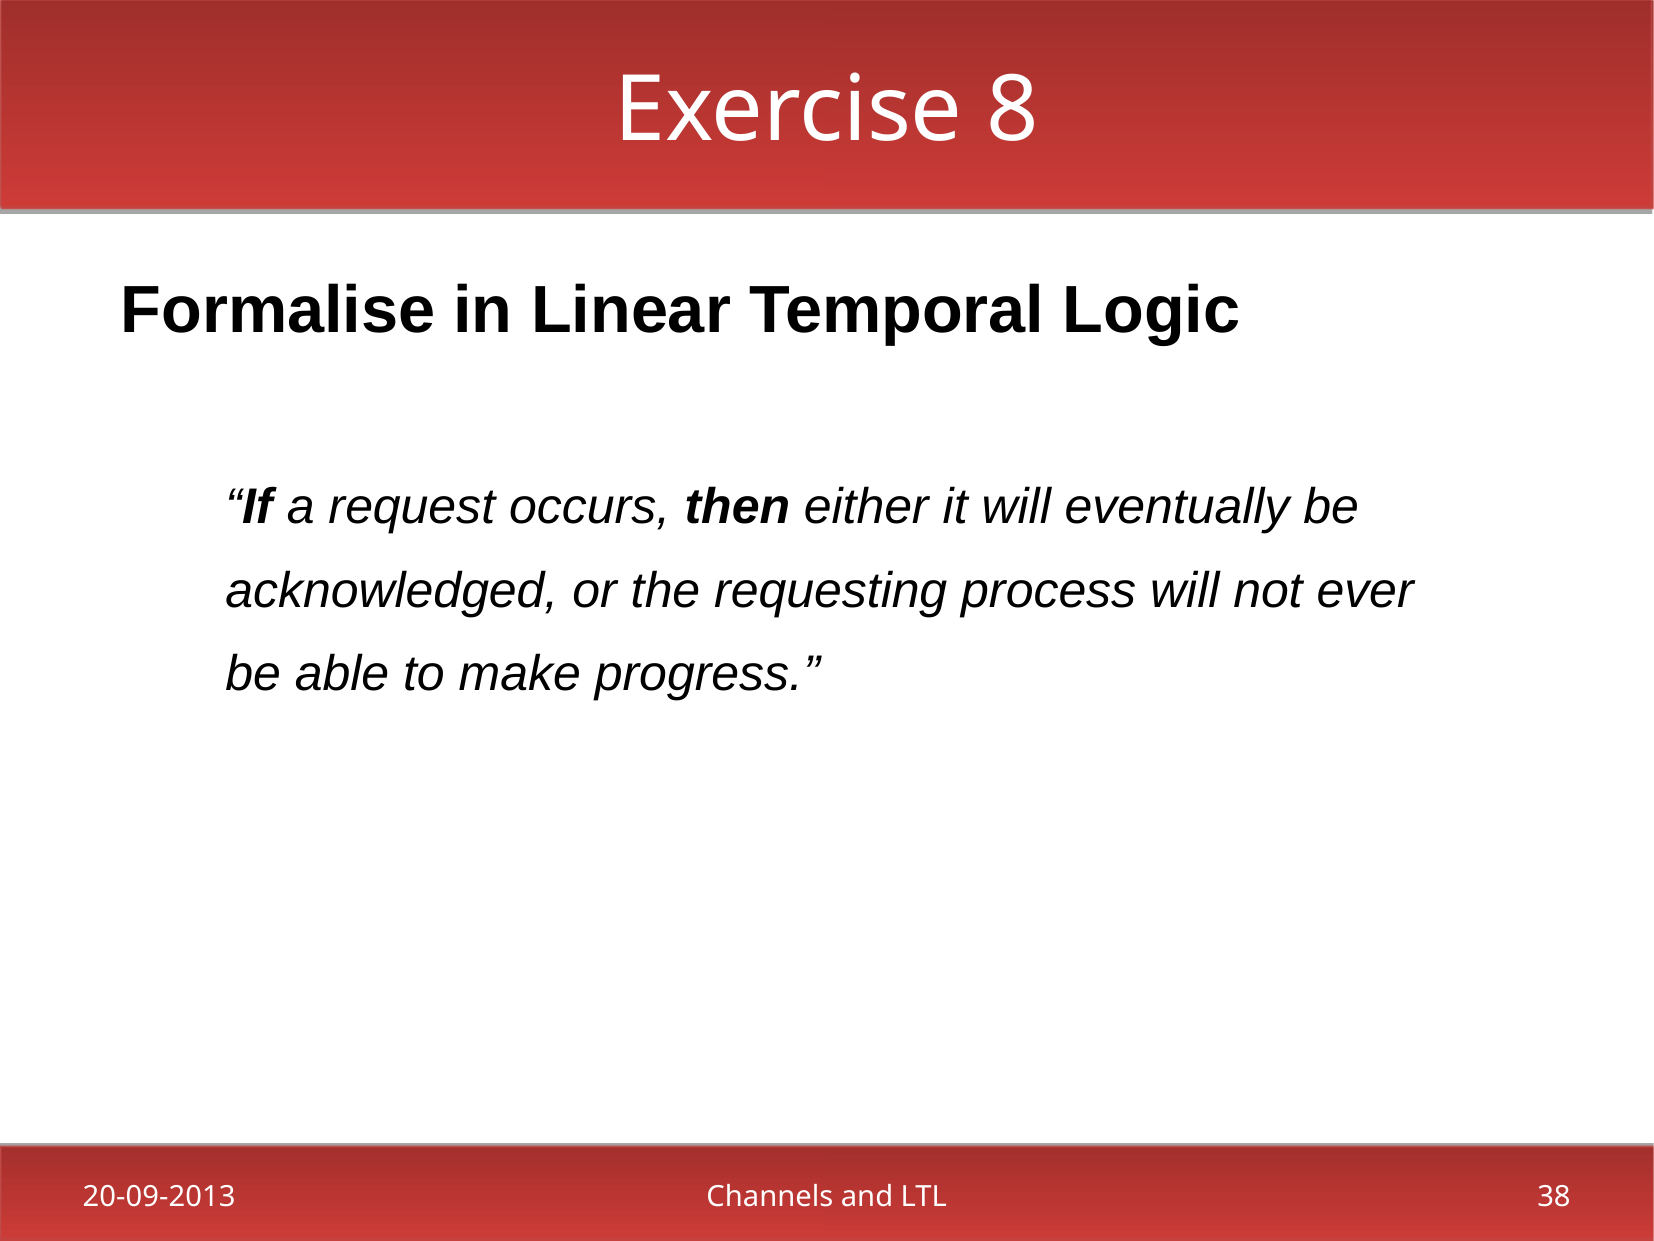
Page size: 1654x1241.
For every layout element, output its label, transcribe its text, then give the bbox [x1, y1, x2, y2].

picture [0, 1143, 1654, 1241]
title Exercise 8 [59, 31, 1595, 178]
picture [0, 0, 1654, 214]
text_box “If a request occurs, then either it will eventually be acknowledged, or the requesting process will not ever be able to make progress.” [210, 442, 1444, 681]
text_box Formalise in Linear Temporal Logic [105, 264, 1259, 355]
